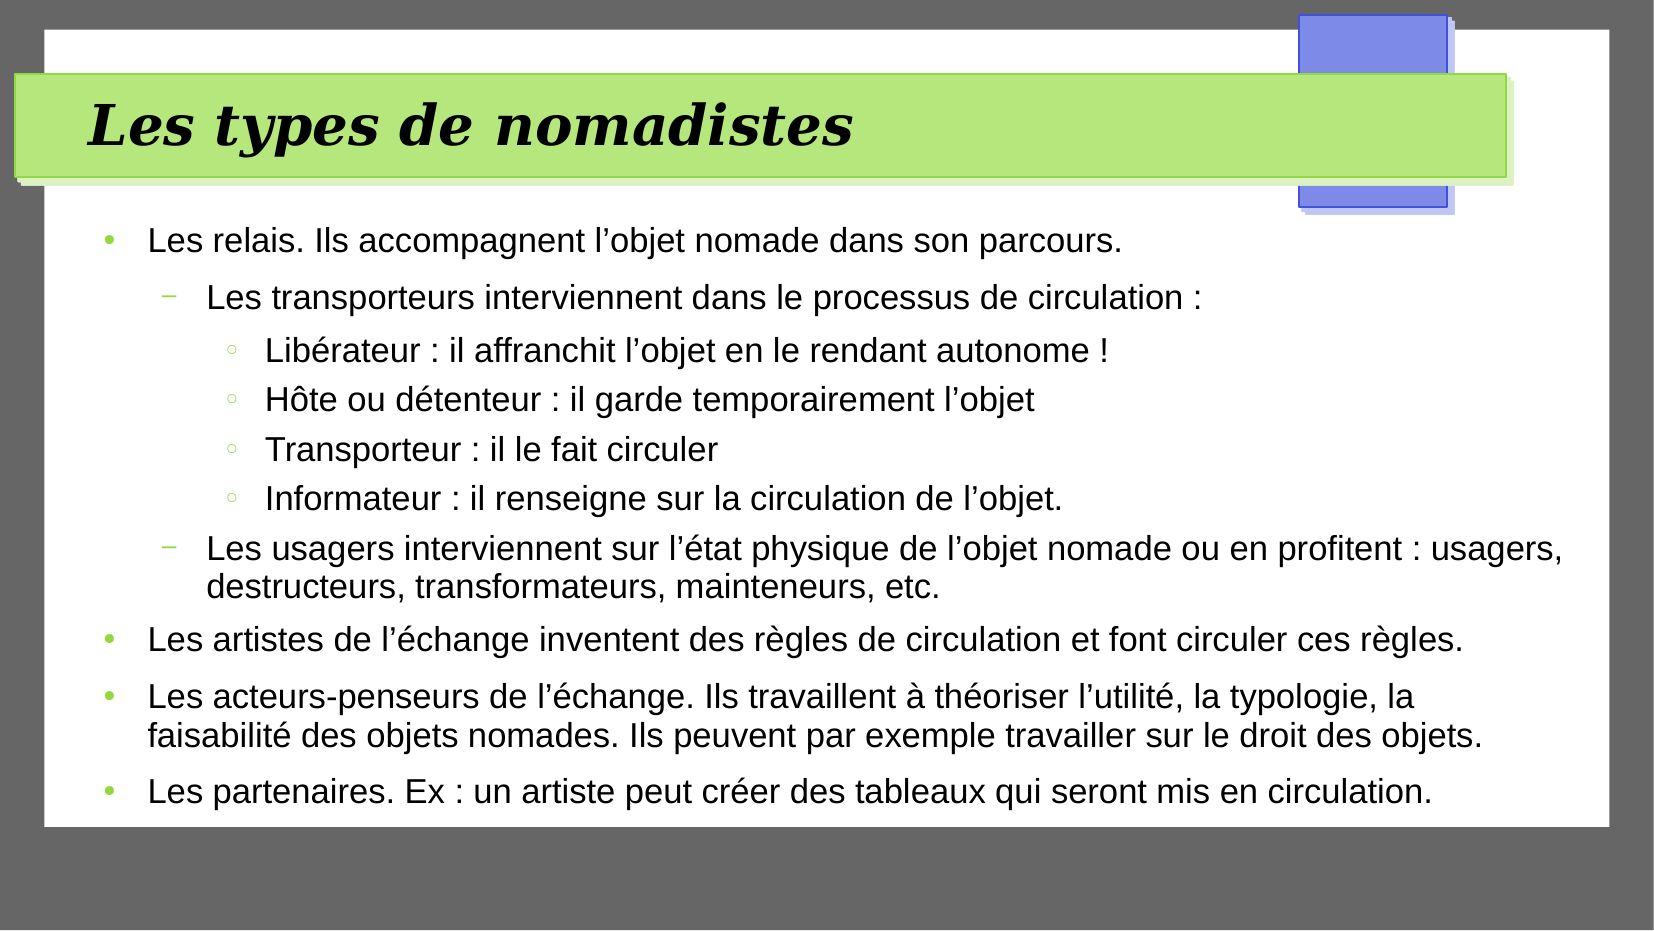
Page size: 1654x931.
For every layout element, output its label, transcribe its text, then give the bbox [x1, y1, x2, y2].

list Les relais. Ils accompagnent l’objet nomade dans son parcours. Les transporteurs interviennent dans le processus de circulation : Libérateur : il affranchit l’objet en le rendant autonome ! Hôte ou détenteur : il garde temporairement l’objet Transporteur : il le fait circuler Informateur : il renseigne sur la circulation de l’objet. Les usagers interviennent sur l’état physique de l’objet nomade ou en profitent : usagers, destructeurs, transformateurs, mainteneurs, etc. Les artistes de l’échange inventent des règles de circulation et font circuler ces règles. Les acteurs-penseurs de l’échange. Ils travaillent à théoriser l’utilité, la typologie, la faisabilité des objets nomades. Ils peuvent par exemple travailler sur le droit des objets. Les partenaires. Ex : un artiste peut créer des tableaux qui seront mis en circulation. [88, 221, 1565, 813]
title Les types de nomadistes [88, 73, 1506, 178]
